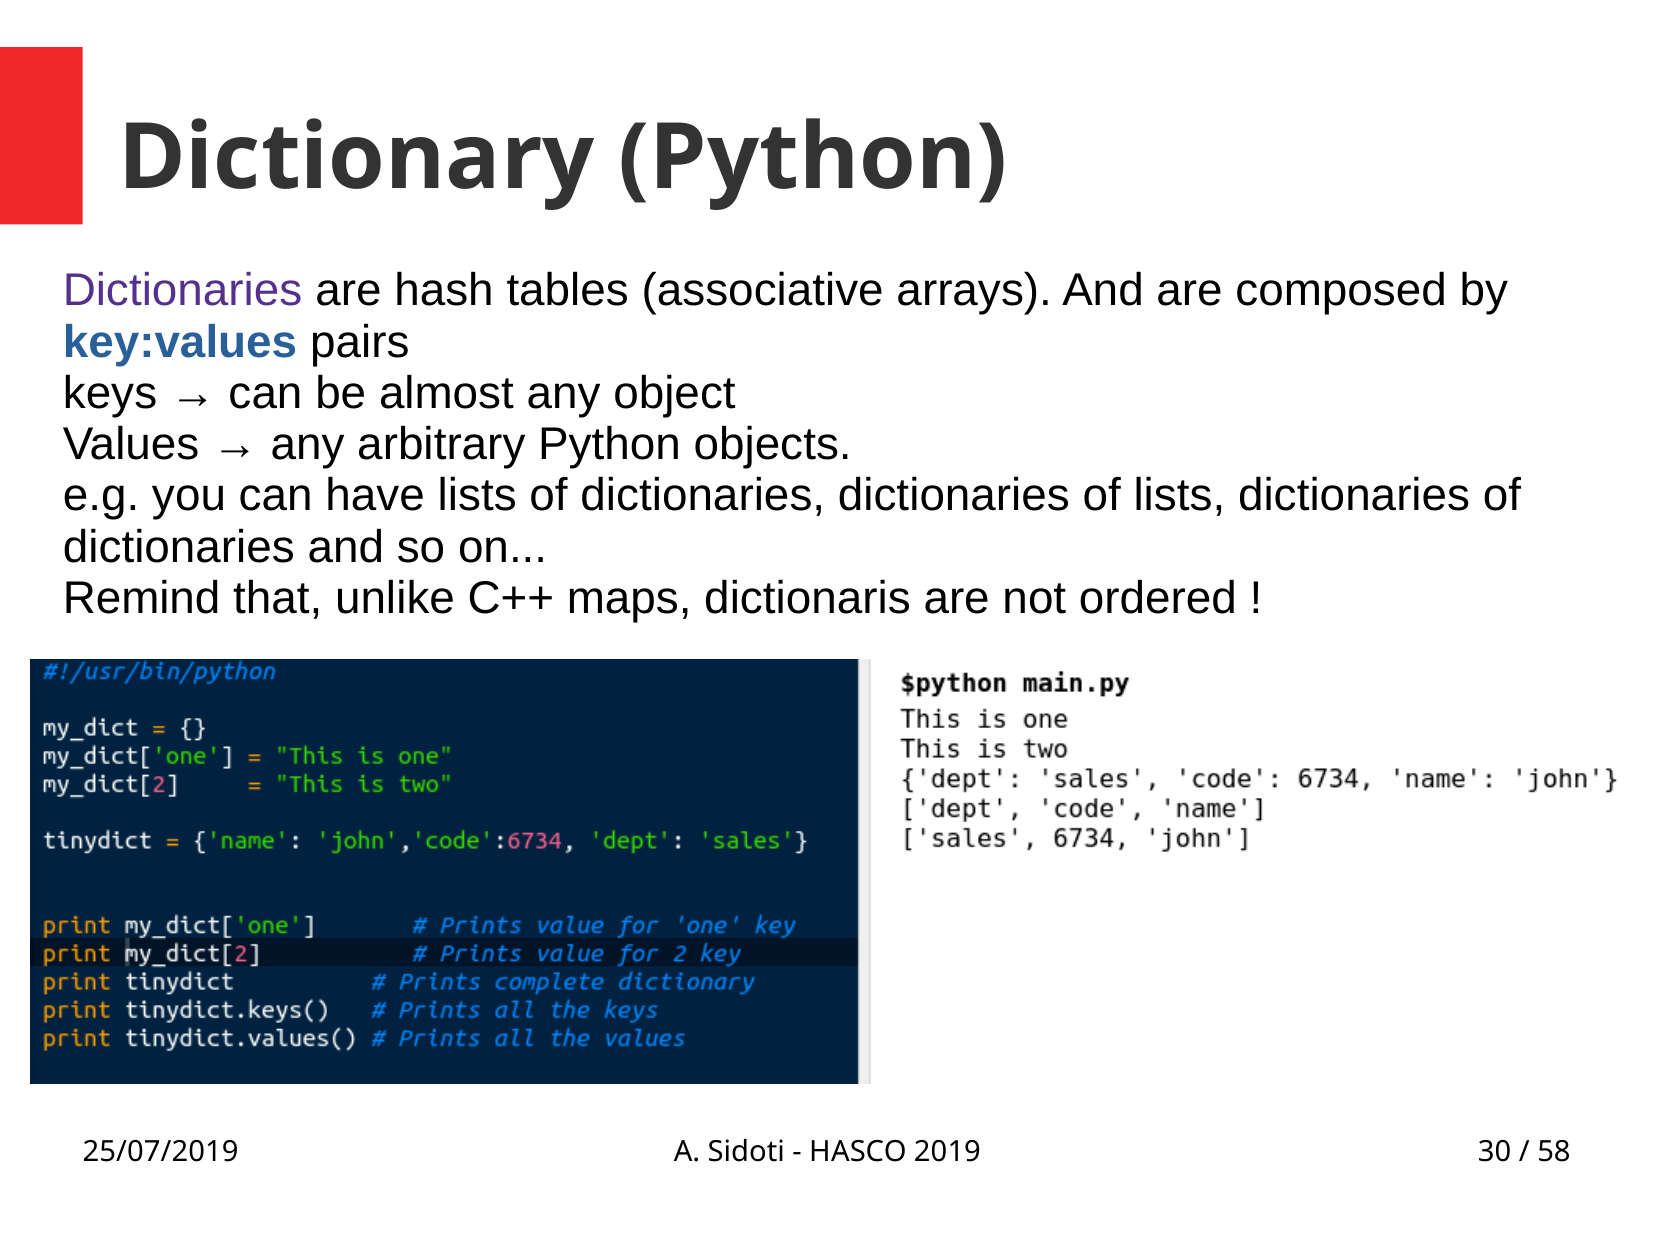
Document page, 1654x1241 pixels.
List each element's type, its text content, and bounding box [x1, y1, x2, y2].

title Dictionary (Python) [118, 49, 1571, 256]
picture [30, 659, 1654, 1084]
text_box Dictionaries are hash tables (associative arrays). And are composed by key:values pairs keys → can be almost any object Values → any arbitrary Python objects. e.g. you can have lists of dictionaries, dictionaries of lists, dictionaries of dictionaries and so on... Remind that, unlike C++ maps, dictionaris are not ordered ! [48, 256, 1576, 631]
